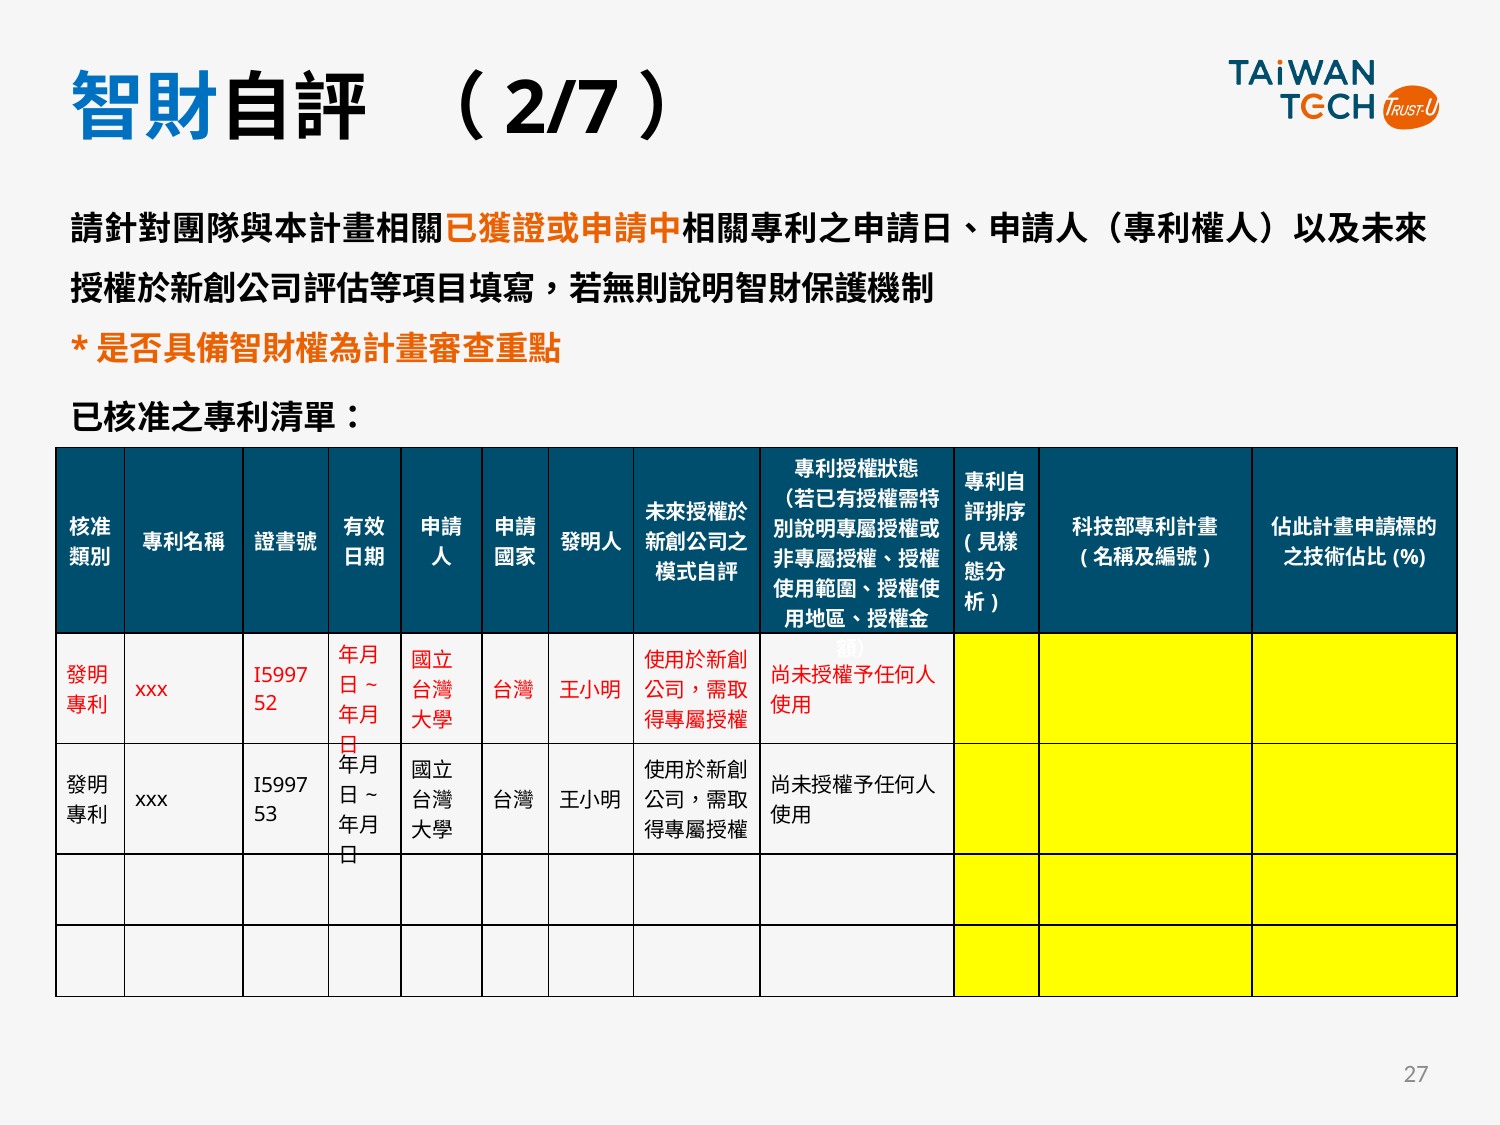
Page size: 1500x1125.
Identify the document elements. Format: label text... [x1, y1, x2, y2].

table_cell 尚未授權予任何人使用 [761, 744, 953, 853]
table_header 專利授權狀態 （若已有授權需特別說明專屬授權或非專屬授權、授權使用範圍、授權使用地區、授權金額） [761, 448, 953, 632]
table_cell [402, 926, 481, 996]
table_cell [483, 926, 548, 996]
table_cell 尚未授權予任何人使用 [761, 634, 953, 743]
table_cell [244, 926, 328, 996]
table_cell I599753 [244, 744, 328, 853]
table_header 專利自評排序 (見樣態分析) [955, 448, 1038, 632]
table_cell 使用於新創公司，需取得專屬授權 [634, 744, 759, 853]
slide_number <編號> [1106, 1042, 1445, 1103]
table_cell [1253, 855, 1456, 924]
table_cell xxx [125, 634, 242, 743]
table_cell 台灣 [483, 634, 548, 743]
table_cell xxx [125, 744, 242, 853]
table_cell [244, 855, 328, 924]
text_box 已核准之專利清單： [55, 369, 1444, 445]
table_cell [549, 855, 633, 924]
table_cell [1040, 744, 1251, 853]
table_header 申請人 [402, 448, 481, 632]
table_cell [483, 855, 548, 924]
table_cell 王小明 [549, 634, 633, 743]
table_header 未來授權於新創公司之模式自評 [634, 448, 759, 632]
table_cell 發明專利 [57, 634, 124, 743]
table_header 發明人 [549, 448, 633, 632]
table_cell [57, 855, 124, 924]
table_cell [329, 855, 400, 924]
table_cell [761, 855, 953, 924]
table_cell [634, 926, 759, 996]
table_cell [1040, 926, 1251, 996]
table_cell [329, 926, 400, 996]
title 智財自評 （2/7） [55, 33, 1444, 156]
table_cell 年月日~年月日 [329, 634, 400, 743]
table_cell [57, 926, 124, 996]
table_header 佔此計畫申請標的之技術佔比(%) [1253, 448, 1456, 632]
table_cell [955, 634, 1038, 743]
text_box 請針對團隊與本計畫相關已獲證或申請中相關專利之申請日、申請人（專利權人）以及未來授權於新創公司評估等項目填寫，若無則說明智財保護機制 *是否具備智財權為計畫審查重點 [55, 179, 1444, 369]
table_header 科技部專利計畫 (名稱及編號) [1040, 448, 1251, 632]
table_header 專利名稱 [125, 448, 242, 632]
table_cell [1040, 634, 1251, 743]
table_cell [402, 855, 481, 924]
table_cell 王小明 [549, 744, 633, 853]
table_header 核准類別 [57, 448, 124, 632]
table_cell 使用於新創公司，需取得專屬授權 [634, 634, 759, 743]
table_cell [1040, 855, 1251, 924]
table_cell [1253, 926, 1456, 996]
table_cell [125, 926, 242, 996]
table_header 有效日期 [329, 448, 400, 632]
table_cell [1253, 744, 1456, 853]
table_cell 發明專利 [57, 744, 124, 853]
table_cell [955, 926, 1038, 996]
table_header 申請國家 [483, 448, 548, 632]
table_cell [955, 744, 1038, 853]
table_cell 台灣 [483, 744, 548, 853]
table_cell [955, 855, 1038, 924]
table_cell 國立台灣大學 [402, 744, 481, 853]
table_cell [125, 855, 242, 924]
table_cell 國立台灣大學 [402, 634, 481, 743]
table_cell I599752 [244, 634, 328, 743]
table_cell [634, 855, 759, 924]
table_cell [549, 926, 633, 996]
table_cell 年月日~年月日 [329, 744, 400, 853]
table_header 證書號 [244, 448, 328, 632]
table_cell [1253, 634, 1456, 743]
table_cell [761, 926, 953, 996]
